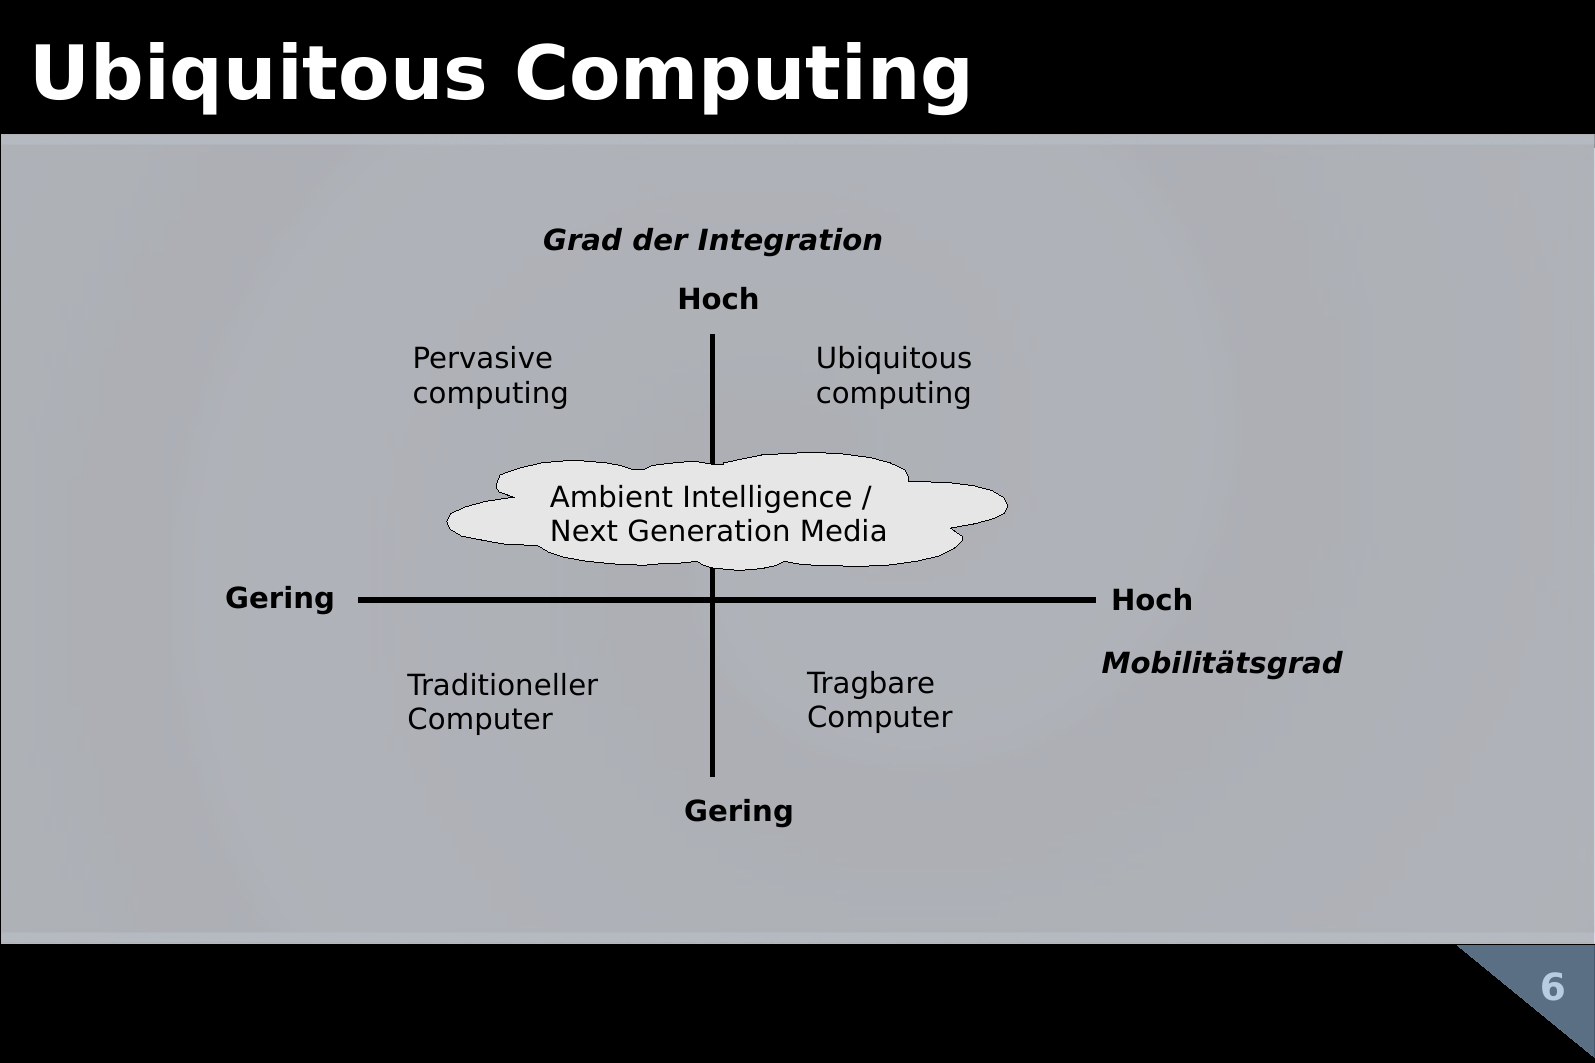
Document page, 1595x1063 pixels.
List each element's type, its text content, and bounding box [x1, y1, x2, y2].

text_box [920, 481, 1008, 561]
text_box Pervasive computing [398, 334, 584, 418]
title Ubiquitous Computing [29, 29, 1465, 119]
text_box Ambient Intelligence / Next Generation Media [535, 473, 920, 600]
text_box Tragbare Computer [792, 658, 968, 743]
text_box Gering [669, 787, 831, 837]
text_box Traditioneller Computer [392, 661, 614, 745]
text_box Gering [210, 573, 377, 623]
text_box Ubiquitous computing [801, 334, 988, 418]
text_box Grad der Integration [528, 216, 972, 266]
text_box Hoch [662, 275, 781, 325]
text_box Mobilitätsgrad [1086, 639, 1393, 689]
text_box Hoch [1096, 575, 1215, 625]
text_box [446, 452, 907, 546]
